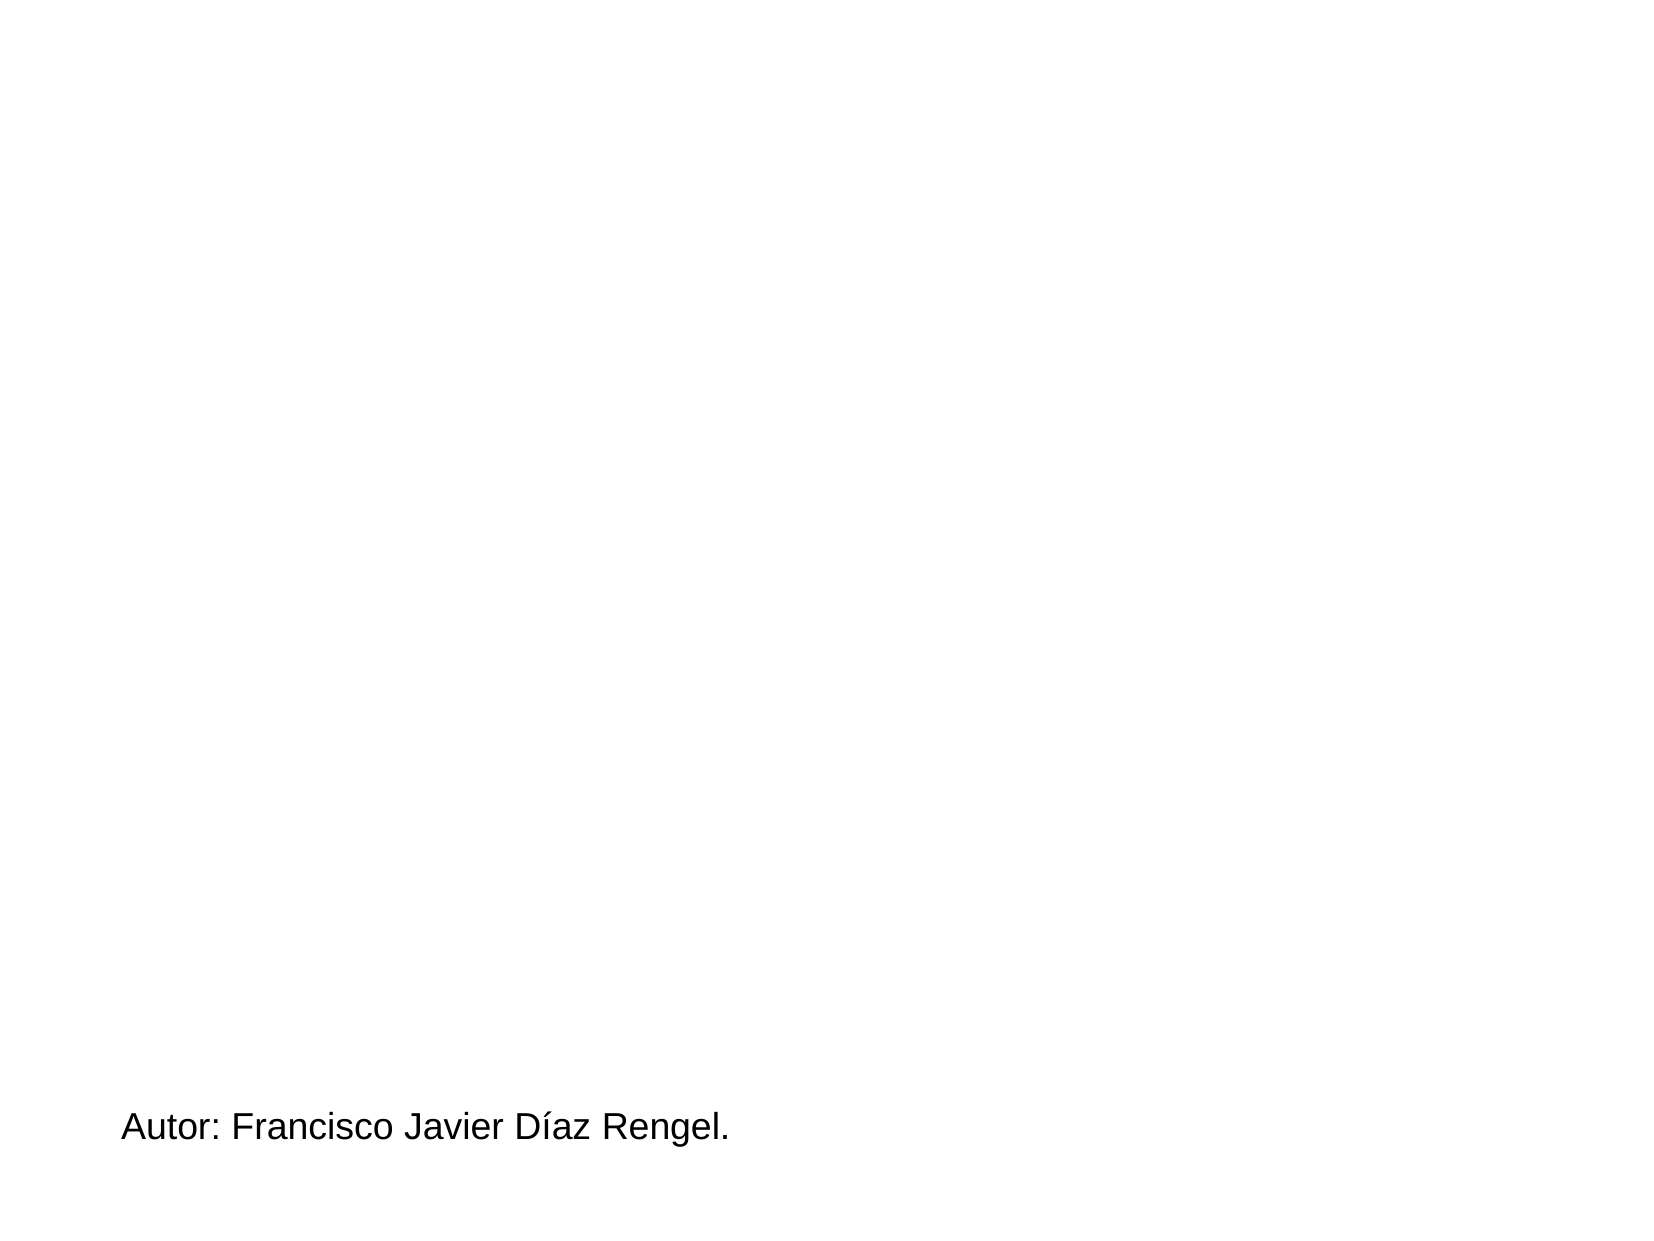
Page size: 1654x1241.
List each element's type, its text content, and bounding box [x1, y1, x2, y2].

text_box Autor: Francisco Javier Díaz Rengel. [106, 1098, 746, 1156]
